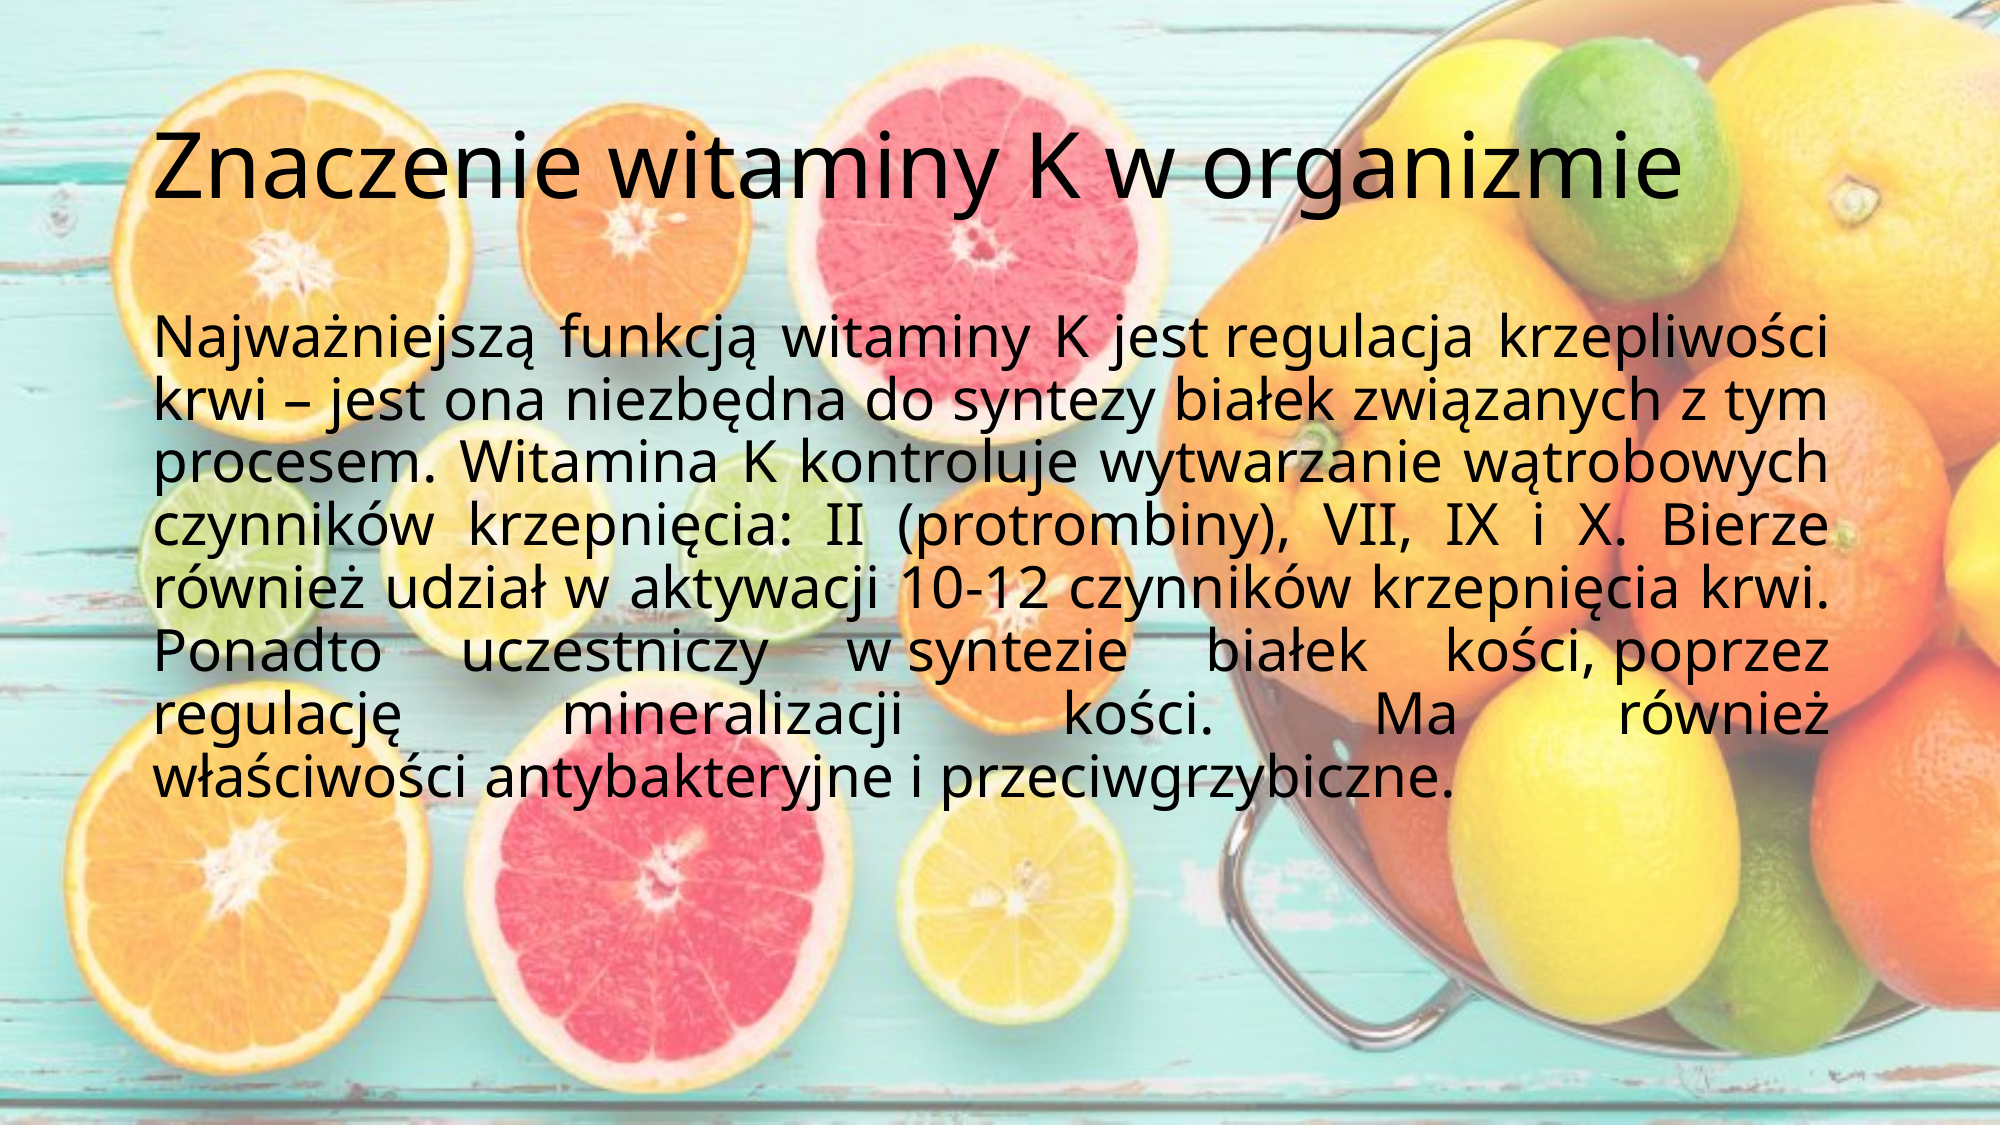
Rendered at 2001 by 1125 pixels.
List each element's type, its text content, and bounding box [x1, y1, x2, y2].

list Najważniejszą funkcją witaminy K jest regulacja krzepliwości krwi – jest ona niezbędna do syntezy białek związanych z tym procesem. Witamina K kontroluje wytwarzanie wątrobowych czynników krzepnięcia: II (protrombiny), VII, IX i X. Bierze również udział w aktywacji 10-12 czynników krzepnięcia krwi. Ponadto uczestniczy w syntezie białek kości, poprzez regulację mineralizacji kości. Ma również właściwości antybakteryjne i przeciwgrzybiczne. [137, 299, 1863, 1014]
title Znaczenie witaminy K w organizmie [137, 59, 1863, 278]
